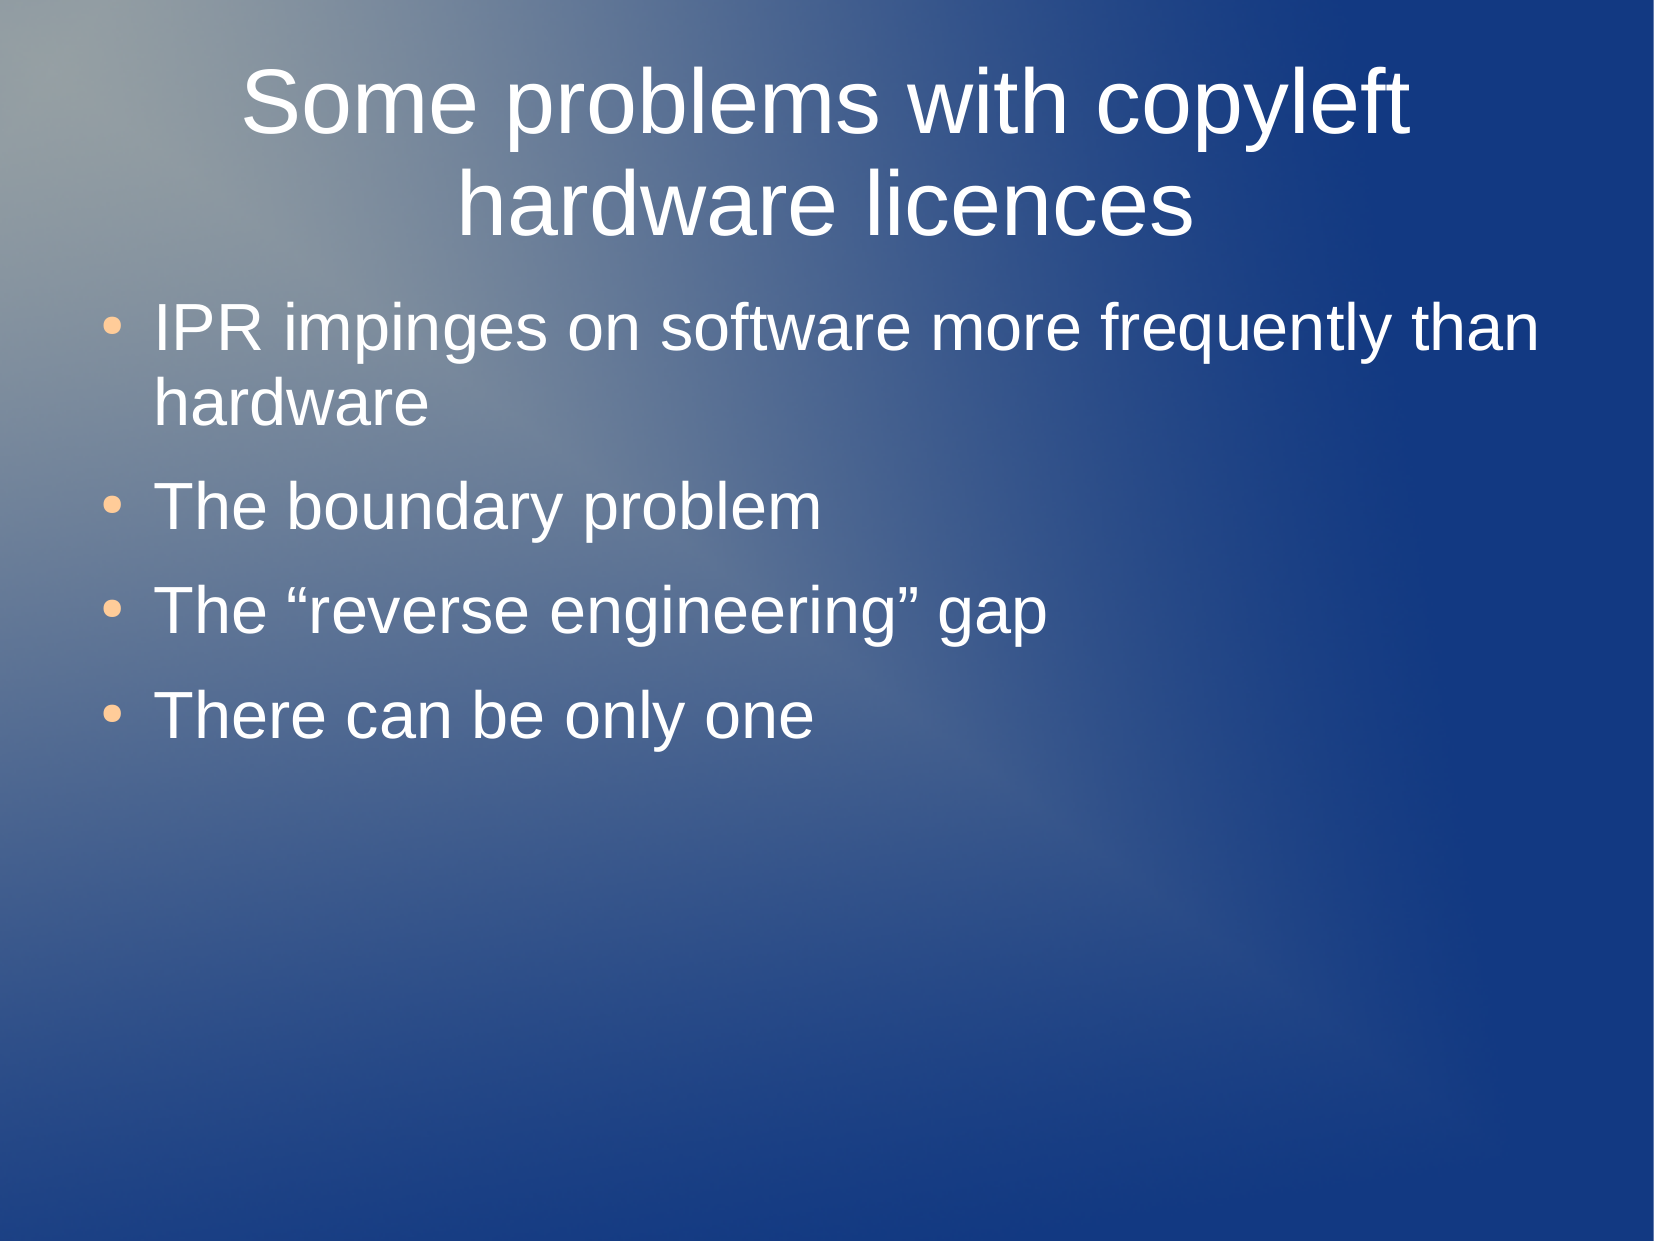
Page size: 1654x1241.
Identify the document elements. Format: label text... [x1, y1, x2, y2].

title Some problems with copyleft hardware licences [82, 49, 1571, 257]
picture [0, 0, 1654, 1241]
list IPR impinges on software more frequently than hardware The boundary problem The “reverse engineering” gap There can be only one [82, 290, 1571, 1109]
